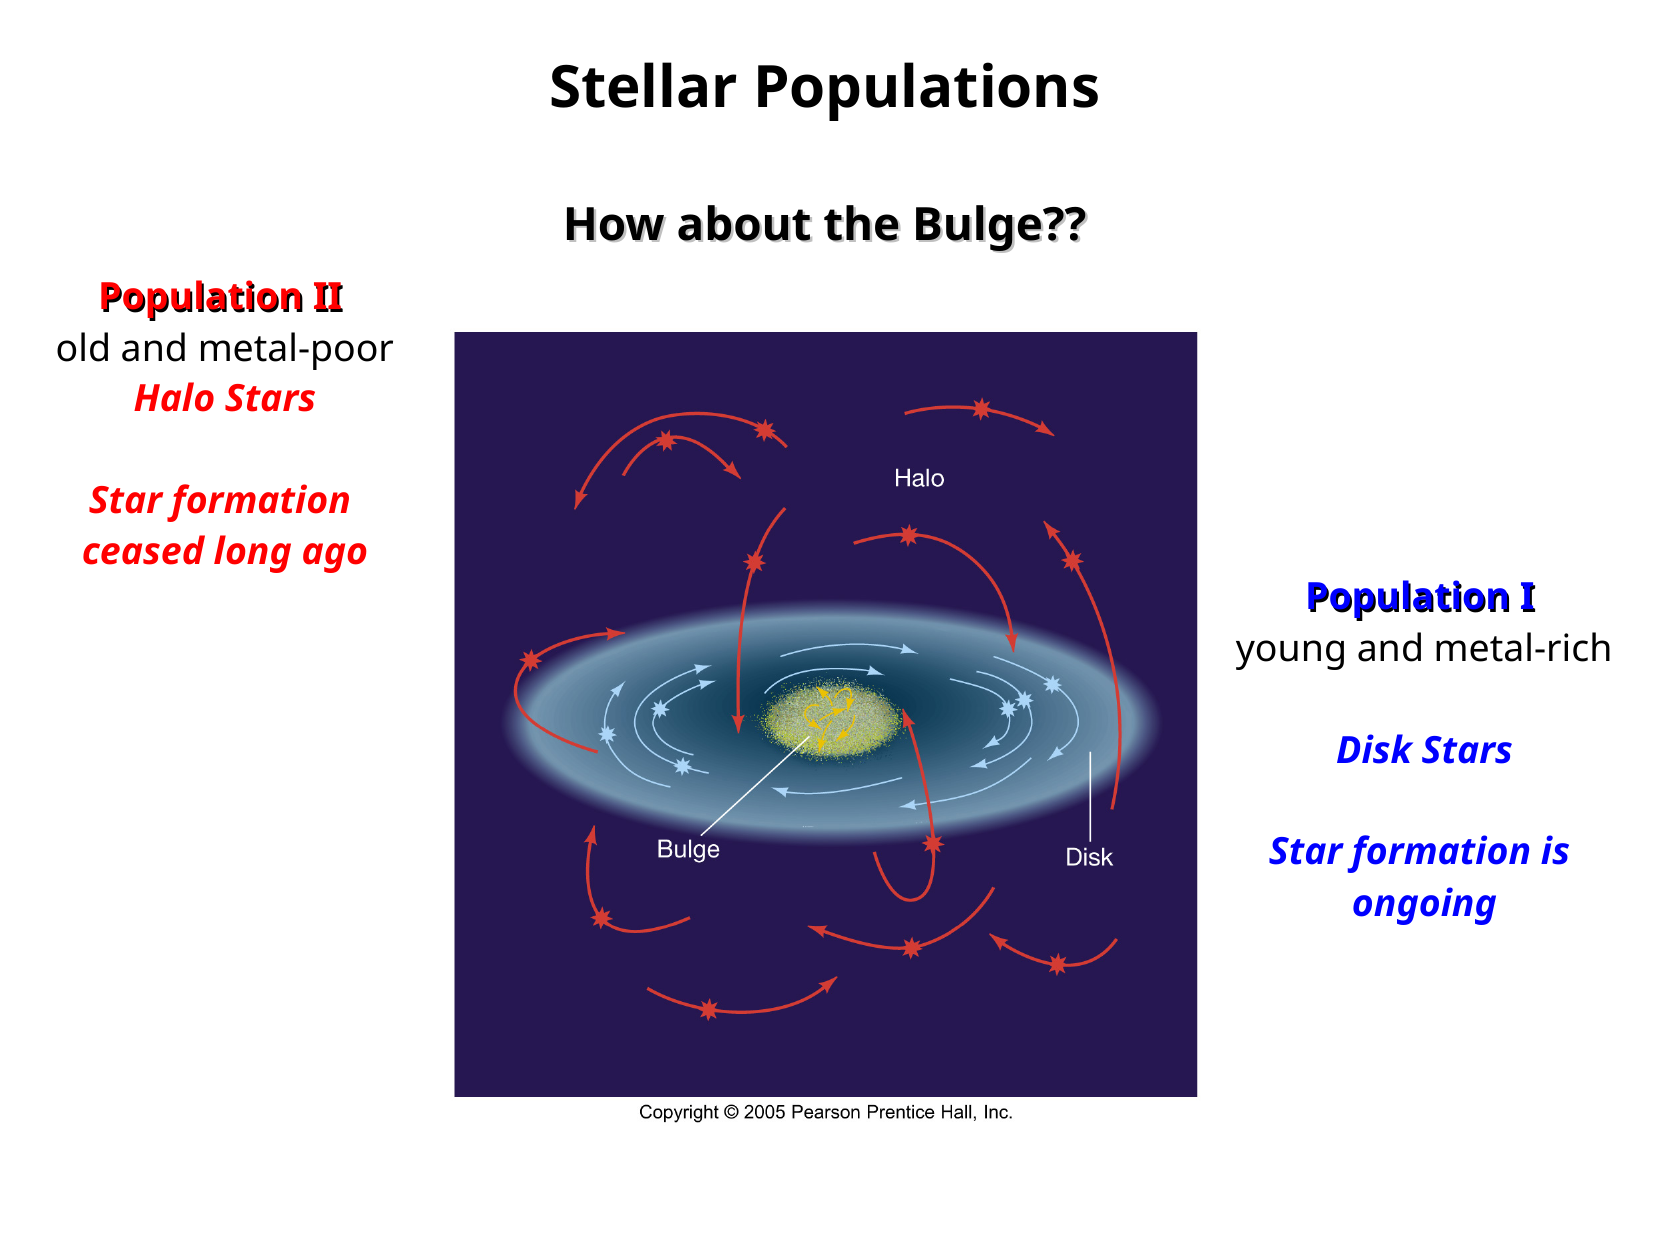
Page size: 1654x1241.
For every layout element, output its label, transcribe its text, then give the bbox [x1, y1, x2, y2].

text_box Stellar Populations [262, 37, 1388, 134]
picture [450, 328, 1201, 1126]
text_box Population I young and metal-rich Disk Stars Star formation is ongoing [1201, 562, 1650, 1056]
text_box Population II old and metal-poor Halo Stars Star formation ceased long ago [0, 262, 450, 592]
text_box How about the Bulge?? [374, 183, 1275, 263]
